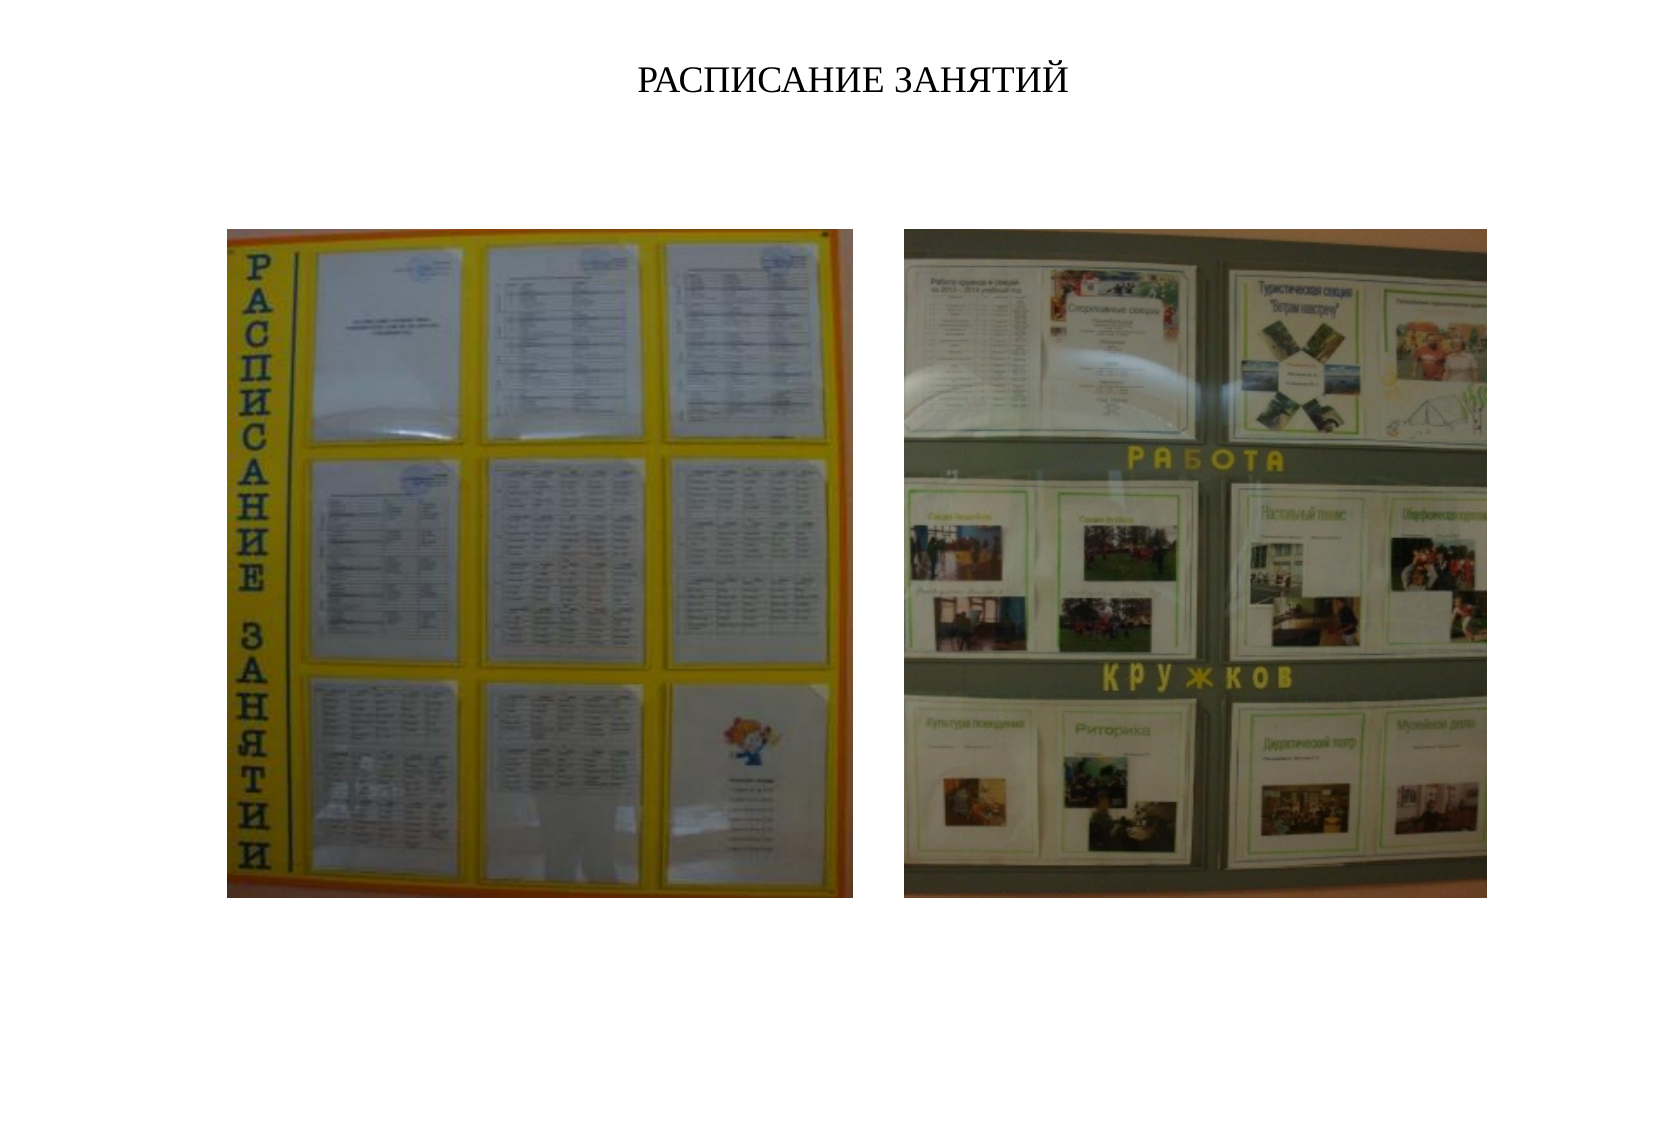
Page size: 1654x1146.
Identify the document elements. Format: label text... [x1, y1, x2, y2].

picture [227, 229, 853, 898]
picture [904, 229, 1487, 898]
text_box РАСПИСАНИЕ ЗАНЯТИЙ [217, 45, 1489, 110]
